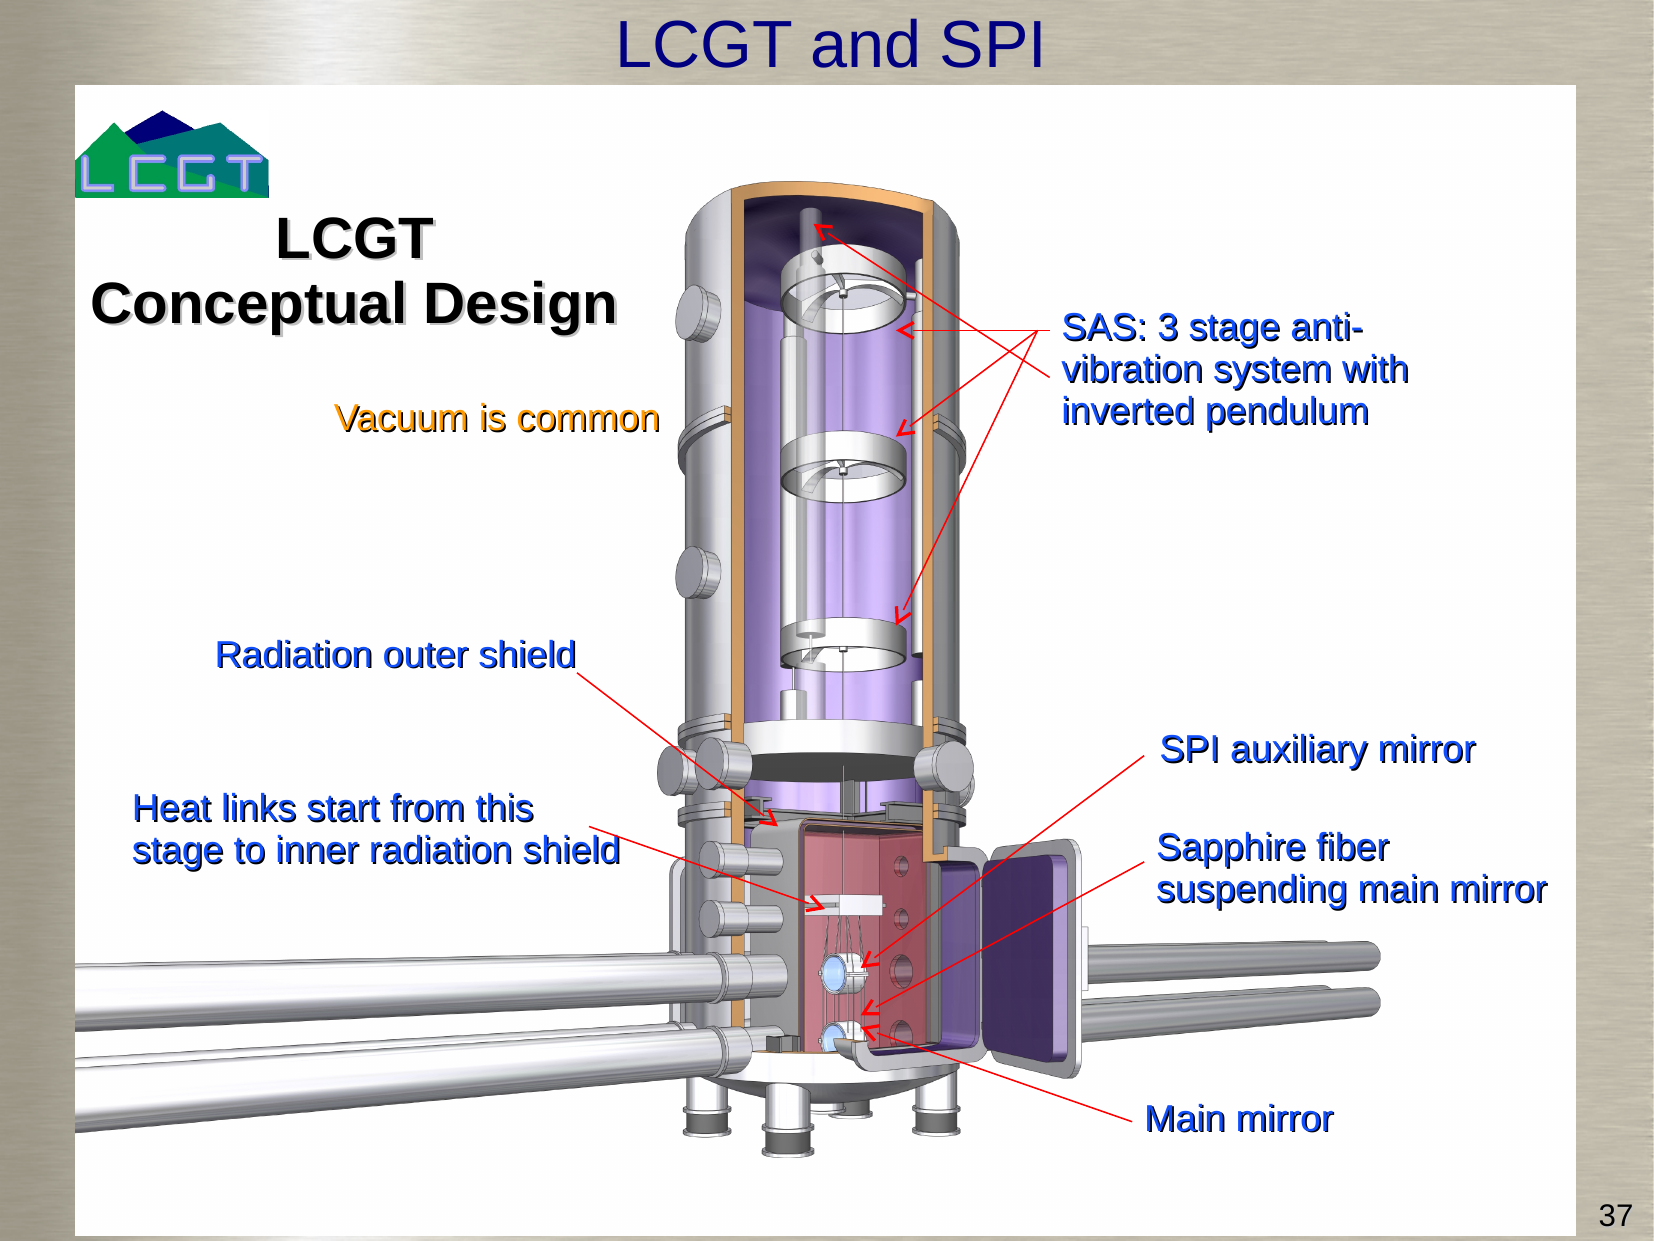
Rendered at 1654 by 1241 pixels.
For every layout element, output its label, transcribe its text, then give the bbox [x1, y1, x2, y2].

text_box Heat links start from this stage to inner radiation shield [117, 778, 636, 879]
picture [0, 0, 1654, 1241]
text_box Vacuum is common [319, 389, 675, 447]
text_box LCGT Conceptual Design [76, 197, 634, 344]
text_box Sapphire fiber suspending main mirror [1141, 817, 1562, 918]
text_box Main mirror [1129, 1089, 1349, 1147]
text_box SAS: 3 stage anti- vibration system with inverted pendulum [1046, 298, 1435, 440]
text_box SPI auxiliary mirror [1144, 719, 1491, 778]
text_box Radiation outer shield [199, 625, 592, 684]
text_box LCGT and SPI [600, 0, 1064, 90]
